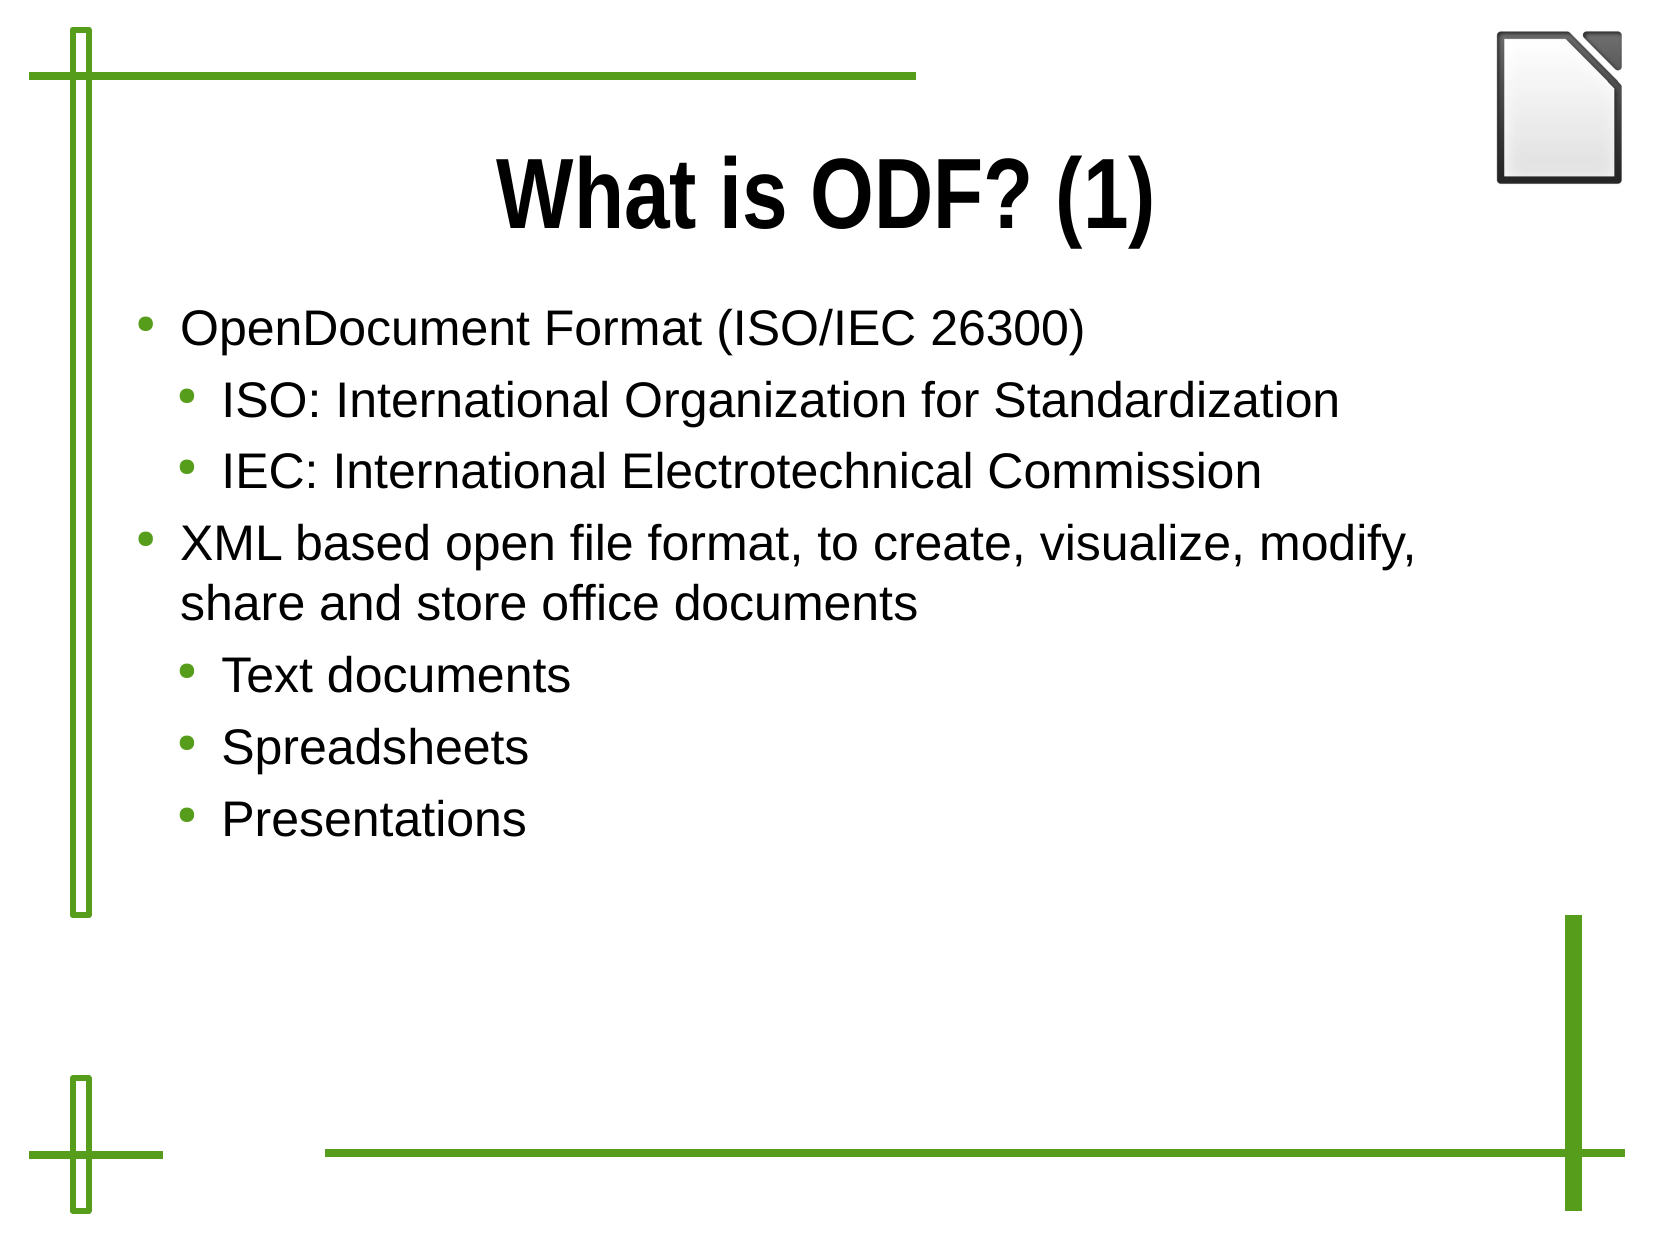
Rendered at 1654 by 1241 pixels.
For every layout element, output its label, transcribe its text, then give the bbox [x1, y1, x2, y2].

list OpenDocument Format (ISO/IEC 26300) ISO: International Organization for Standardization IEC: International Electrotechnical Commission XML based open file format, to create, visualize, modify, share and store office documents Text documents Spreadsheets Presentations [118, 295, 1536, 1123]
picture [1494, 29, 1624, 186]
title What is ODF? (1) [118, 118, 1536, 260]
